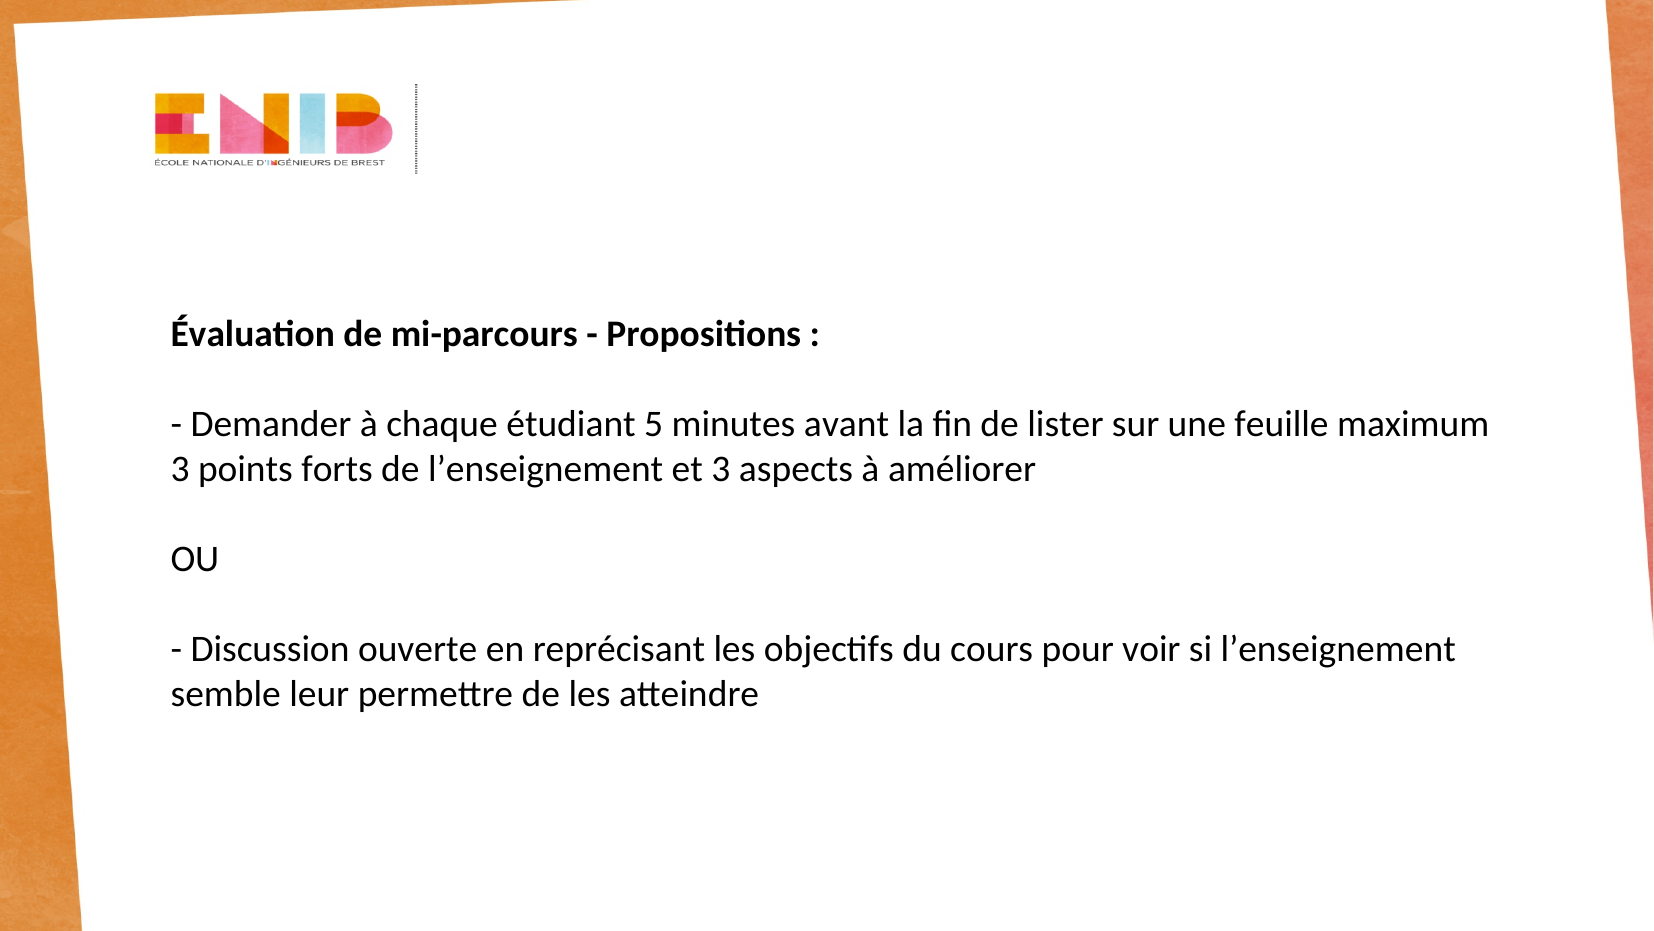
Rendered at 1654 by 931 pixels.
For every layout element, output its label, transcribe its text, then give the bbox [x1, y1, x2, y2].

picture [0, 0, 1654, 931]
text_box Évaluation de mi-parcours - Propositions : - Demander à chaque étudiant 5 minutes avant la fin de lister sur une feuille maximum 3 points forts de l’enseignement et 3 aspects à améliorer OU - Discussion ouverte en reprécisant les objectifs du cours pour voir si l’enseignement semble leur permettre de les atteindre [155, 302, 1506, 722]
